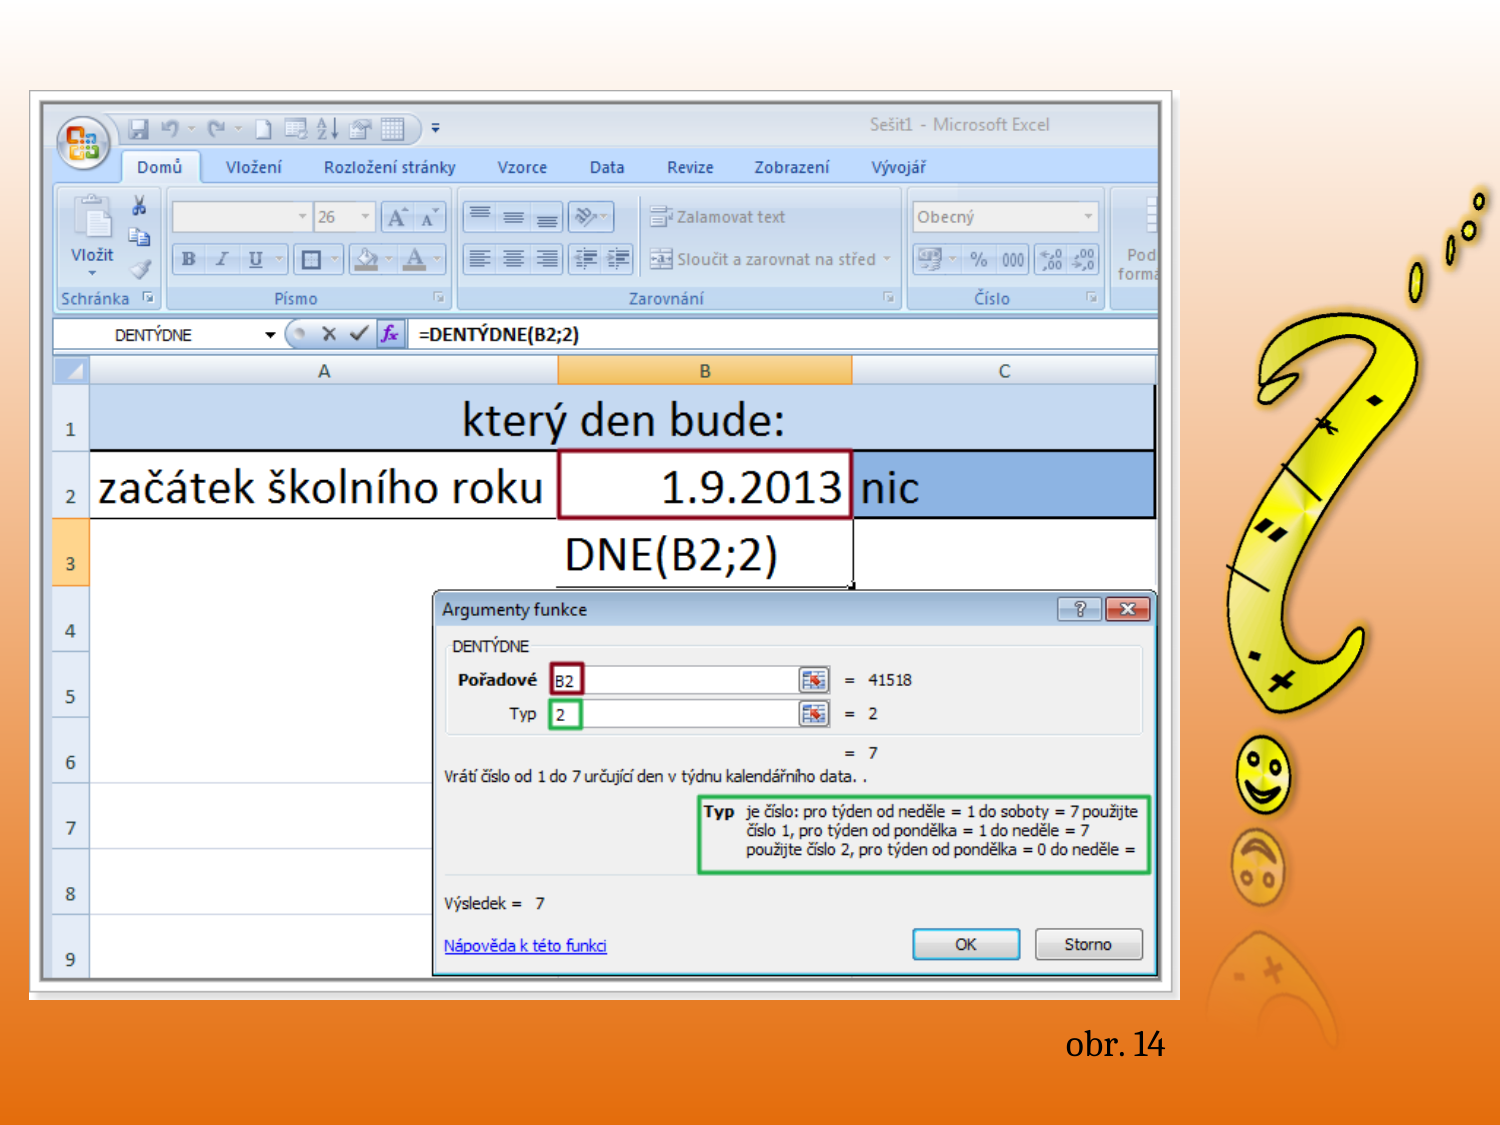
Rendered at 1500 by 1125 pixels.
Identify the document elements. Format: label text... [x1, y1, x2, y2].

text_box obr. 14 [1051, 1011, 1181, 1072]
picture [29, 90, 1500, 1125]
